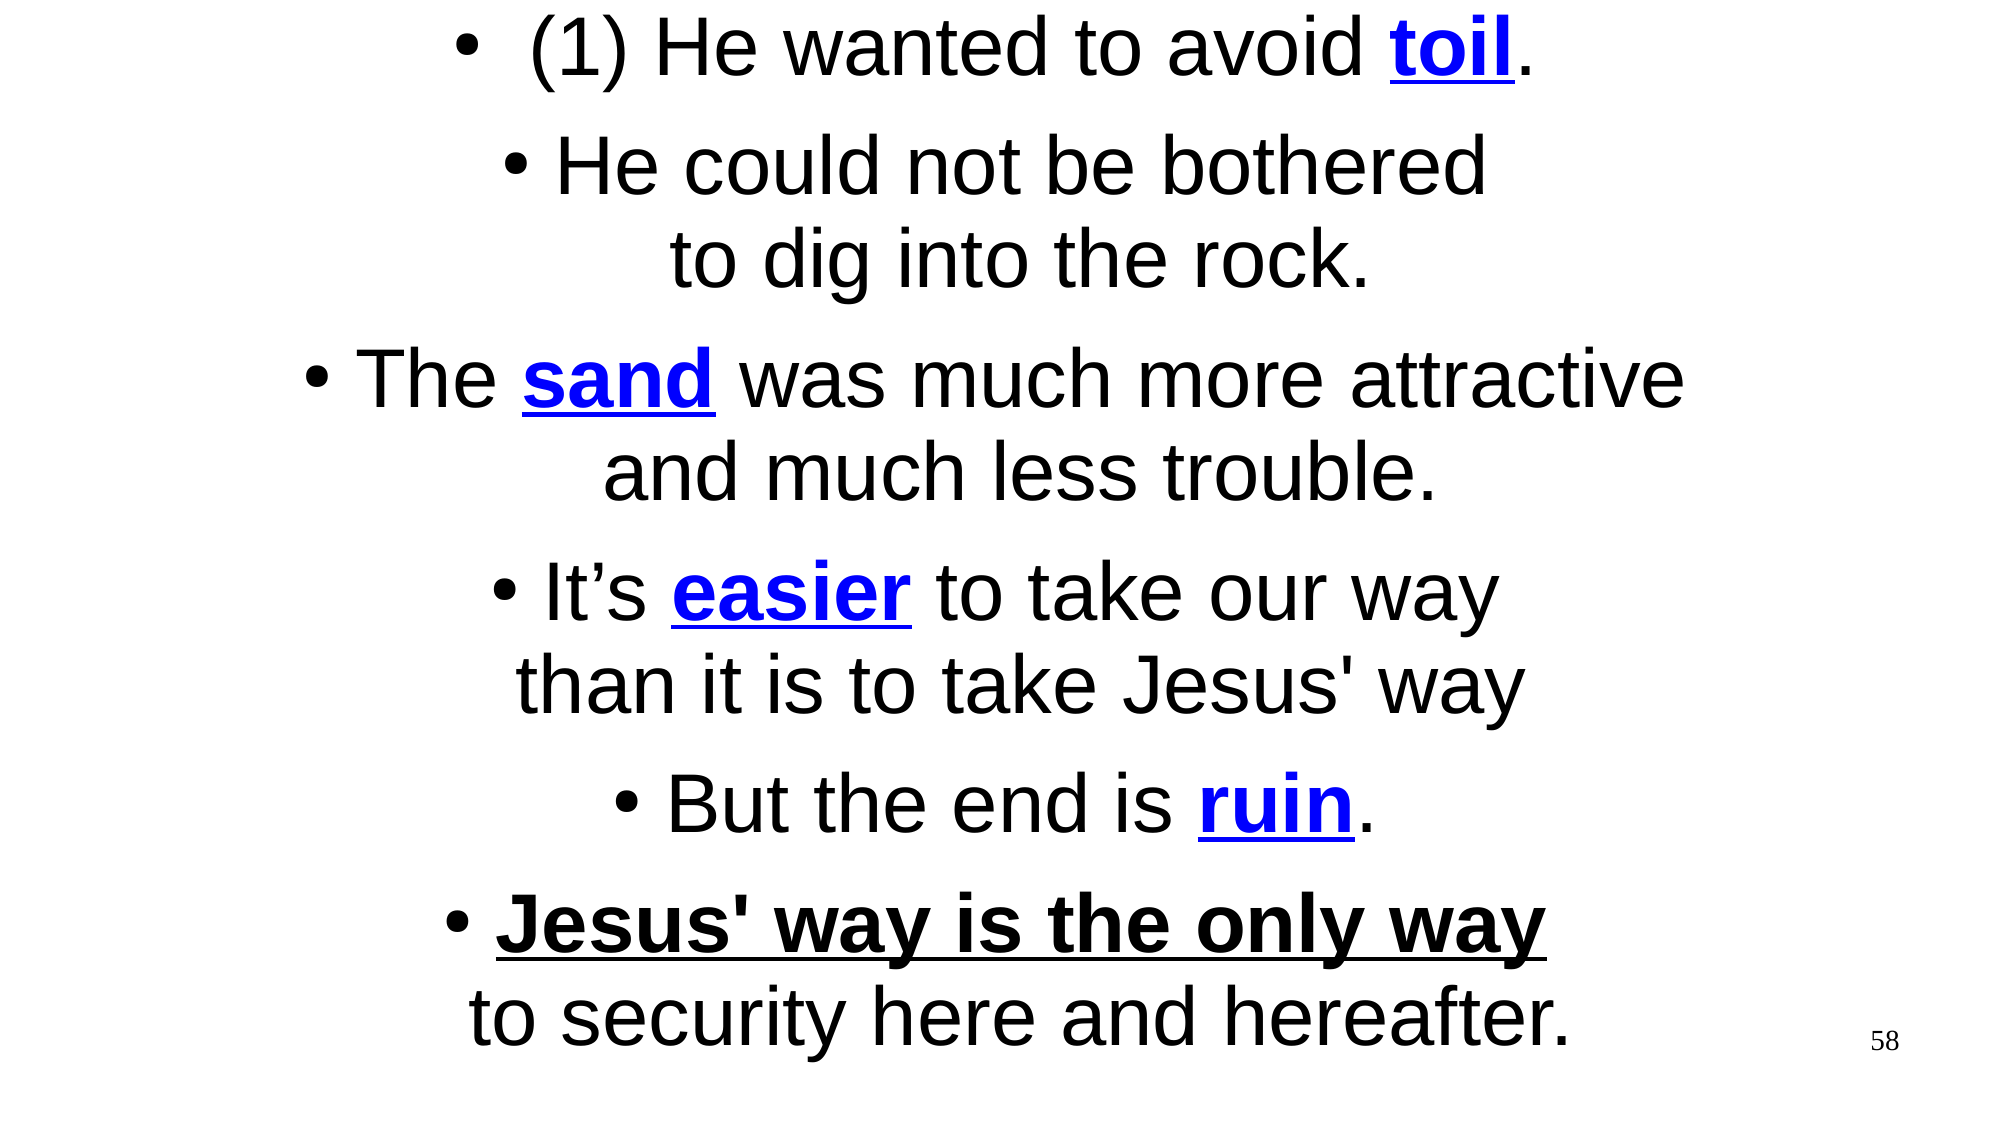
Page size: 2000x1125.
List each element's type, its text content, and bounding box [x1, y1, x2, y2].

list (1) He wanted to avoid toil. He could not be bothered to dig into the rock. The sand was much more attractive and much less trouble. It’s easier to take our way than it is to take Jesus' way But the end is ruin. Jesus' way is the only way to security here and hereafter. [0, 0, 1996, 1123]
